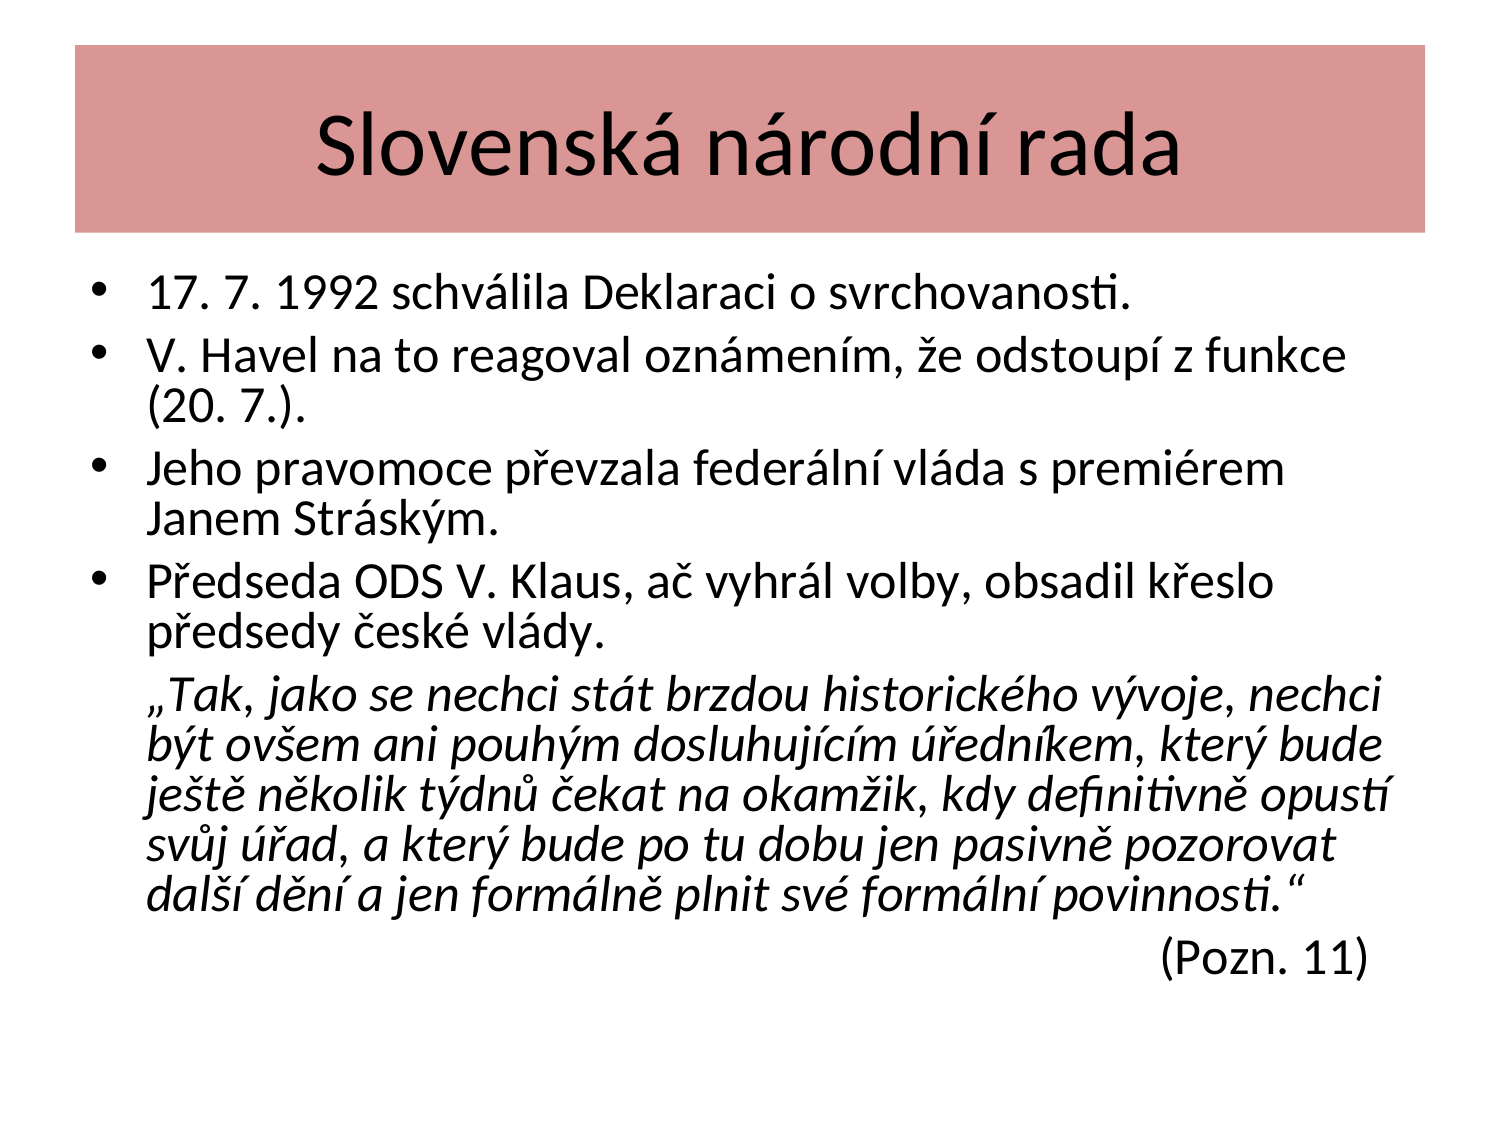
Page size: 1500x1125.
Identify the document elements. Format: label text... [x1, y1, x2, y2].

list 17. 7. 1992 schválila Deklaraci o svrchovanosti. V. Havel na to reagoval oznámením, že odstoupí z funkce (20. 7.). Jeho pravomoce převzala federální vláda s premiérem Janem Stráským. Předseda ODS V. Klaus, ač vyhrál volby, obsadil křeslo předsedy české vlády. „Tak, jako se nechci stát brzdou historického vývoje, nechci být ovšem ani pouhým dosluhujícím úředníkem, který bude ještě několik týdnů čekat na okamžik, kdy definitivně opustí svůj úřad, a který bude po tu dobu jen pasivně pozorovat další dění a jen formálně plnit své formální povinnosti.“ (Pozn. 11) [75, 262, 1426, 1006]
title Slovenská národní rada [75, 45, 1426, 233]
